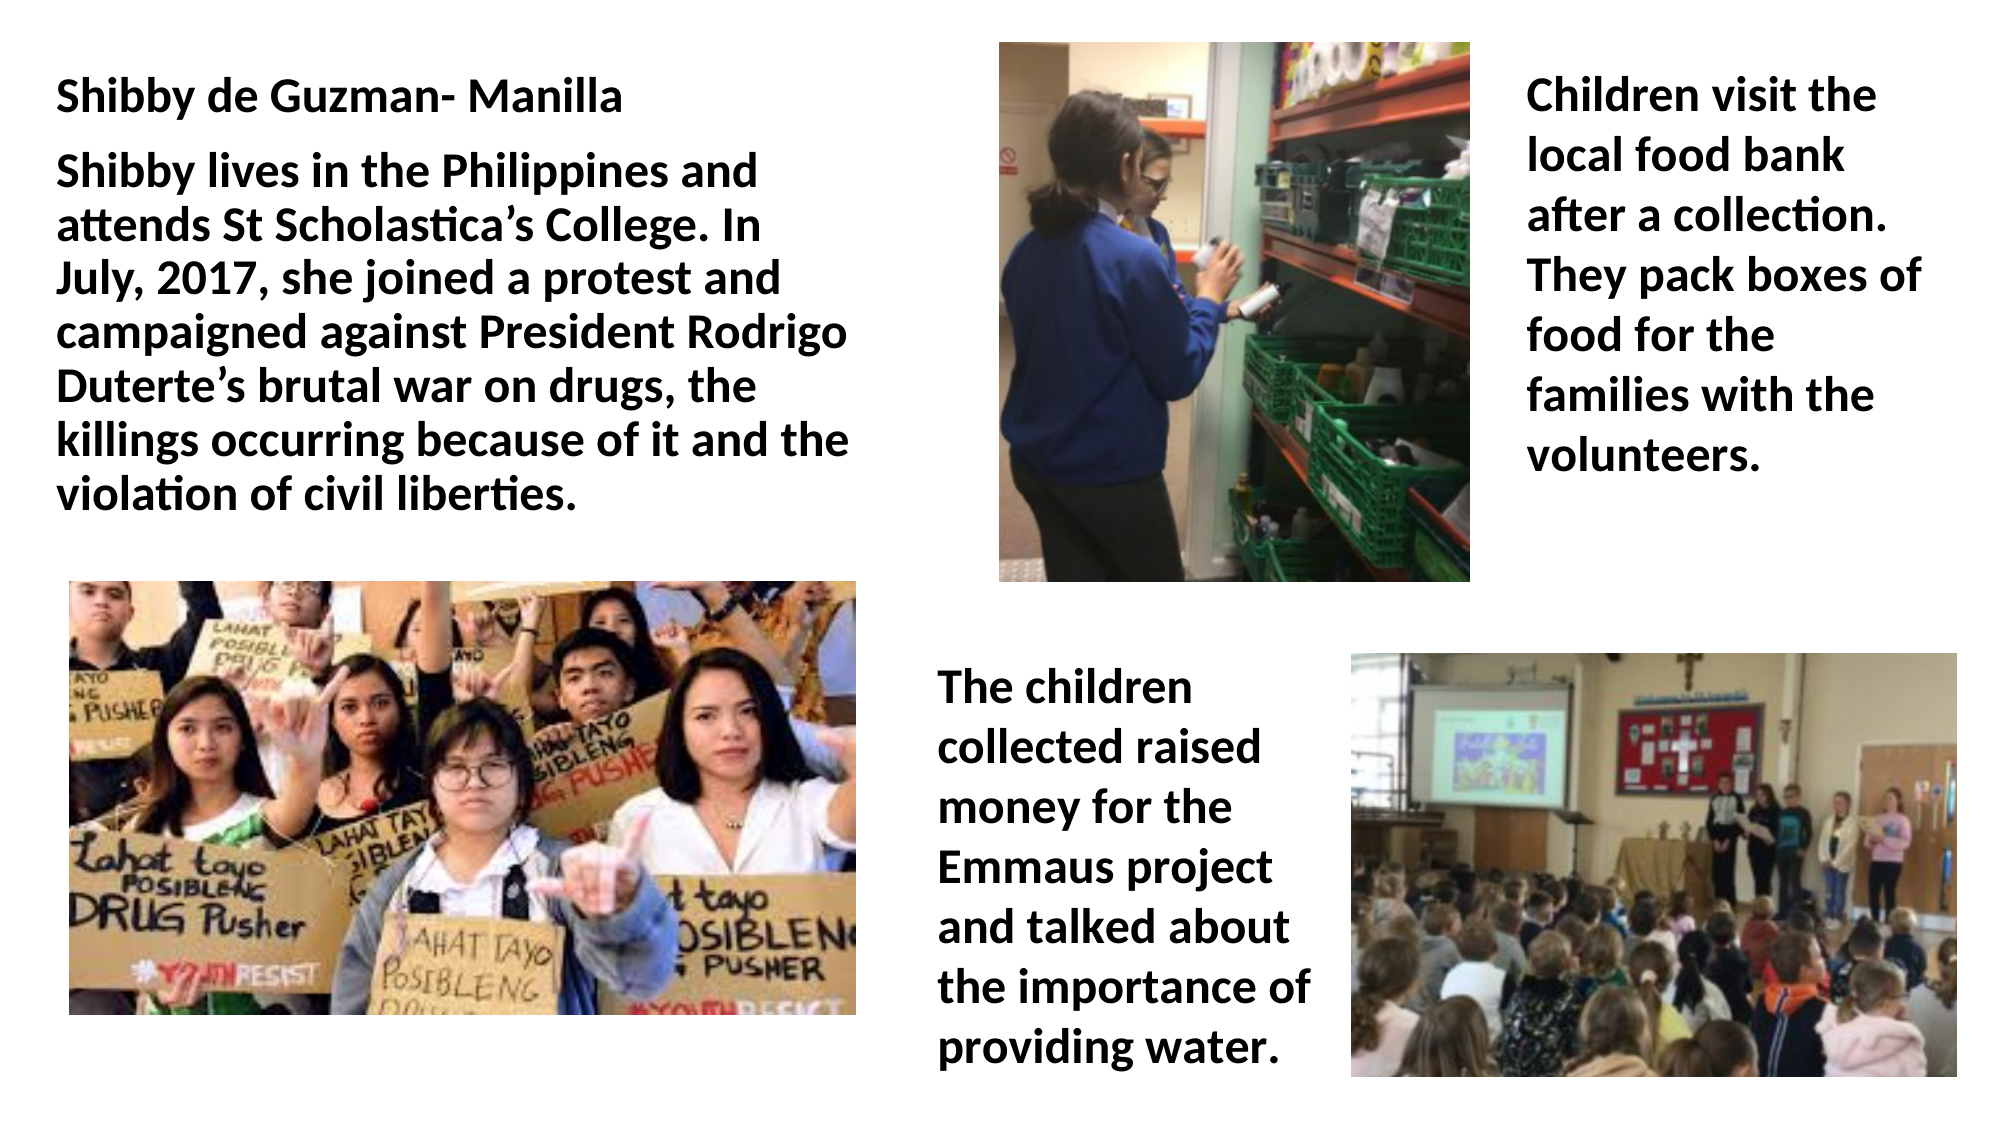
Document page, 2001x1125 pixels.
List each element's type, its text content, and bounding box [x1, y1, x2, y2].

picture [1351, 653, 1957, 1077]
text_box Children visit the local food bank after a collection. They pack boxes of food for the families with the volunteers. [1511, 54, 1942, 494]
picture [999, 42, 1470, 582]
text_box The children collected raised money for the Emmaus project and talked about the importance of providing water. [922, 645, 1332, 1086]
list Shibby de Guzman- Manilla Shibby lives in the Philippines and attends St Scholastica’s College. In July, 2017, she joined a protest and campaigned against President Rodrigo Duterte’s brutal war on drugs, the killings occurring because of it and the violation of civil liberties. [41, 61, 877, 544]
picture [69, 581, 856, 1015]
